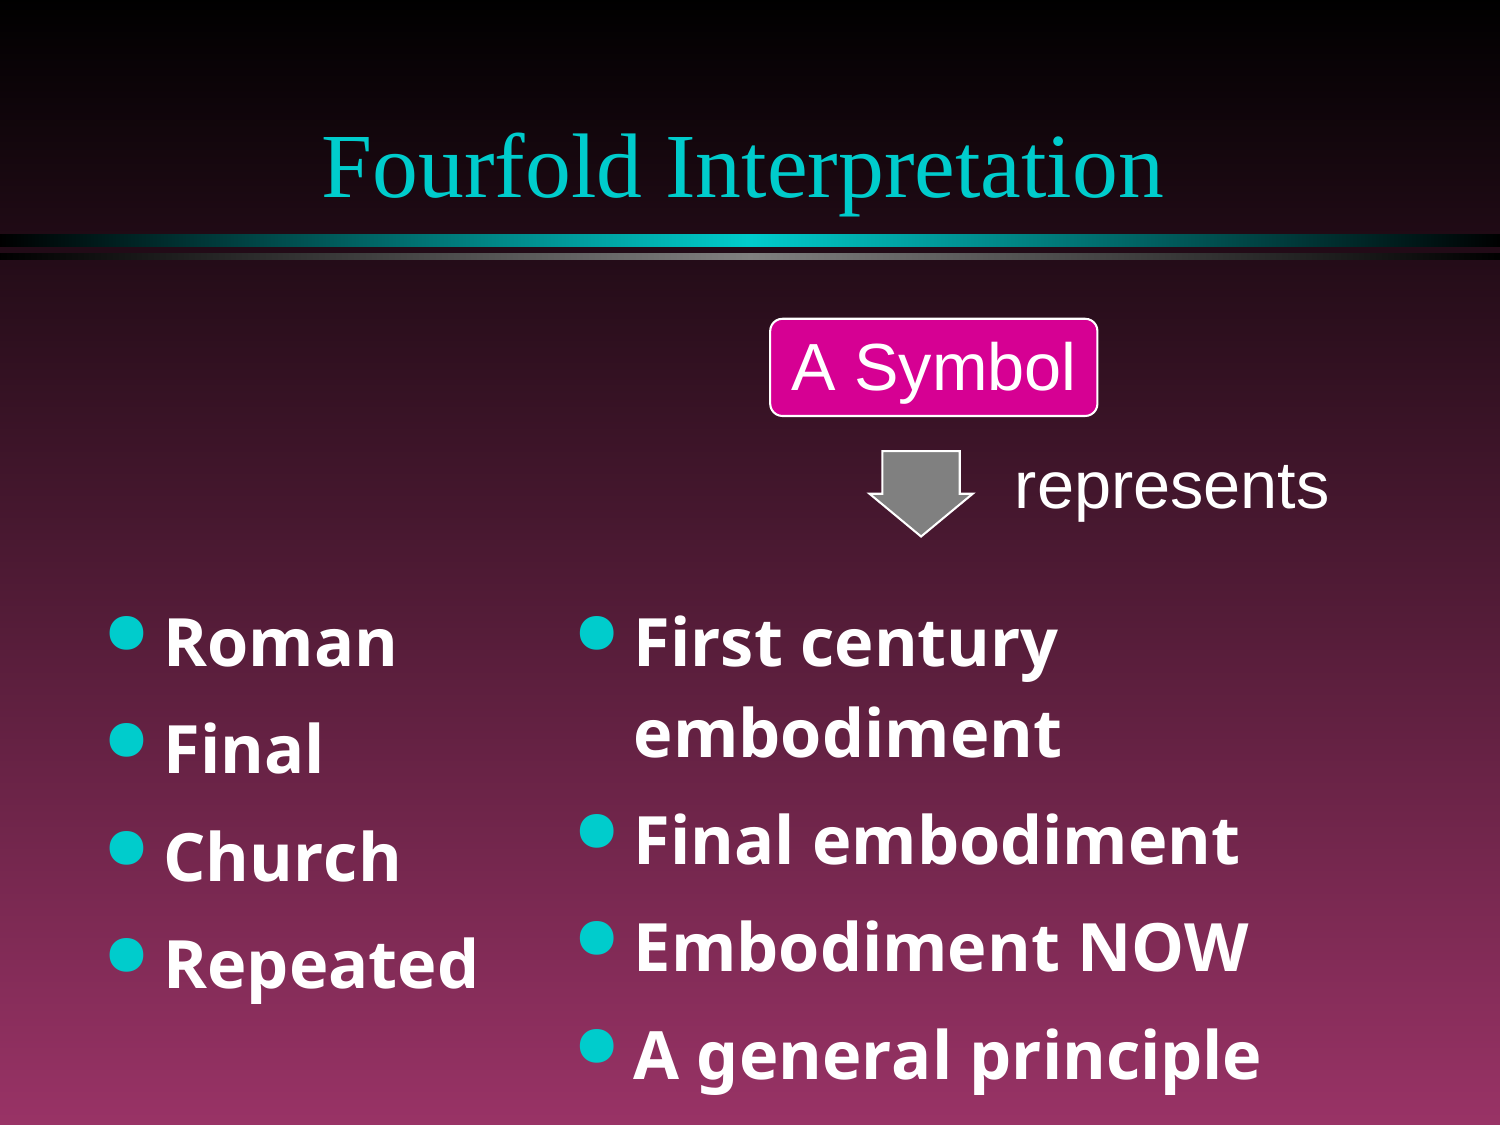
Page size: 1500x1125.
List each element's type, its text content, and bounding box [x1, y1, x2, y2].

text_box A Symbol [770, 318, 1098, 416]
text_box [869, 451, 973, 537]
title Fourfold Interpretation [99, 37, 1388, 225]
text_box represents [999, 440, 1422, 530]
list First century embodiment Final embodiment Embodiment NOW A general principle [750, 587, 1476, 1013]
list Roman Final Church Repeated [92, 587, 750, 1013]
